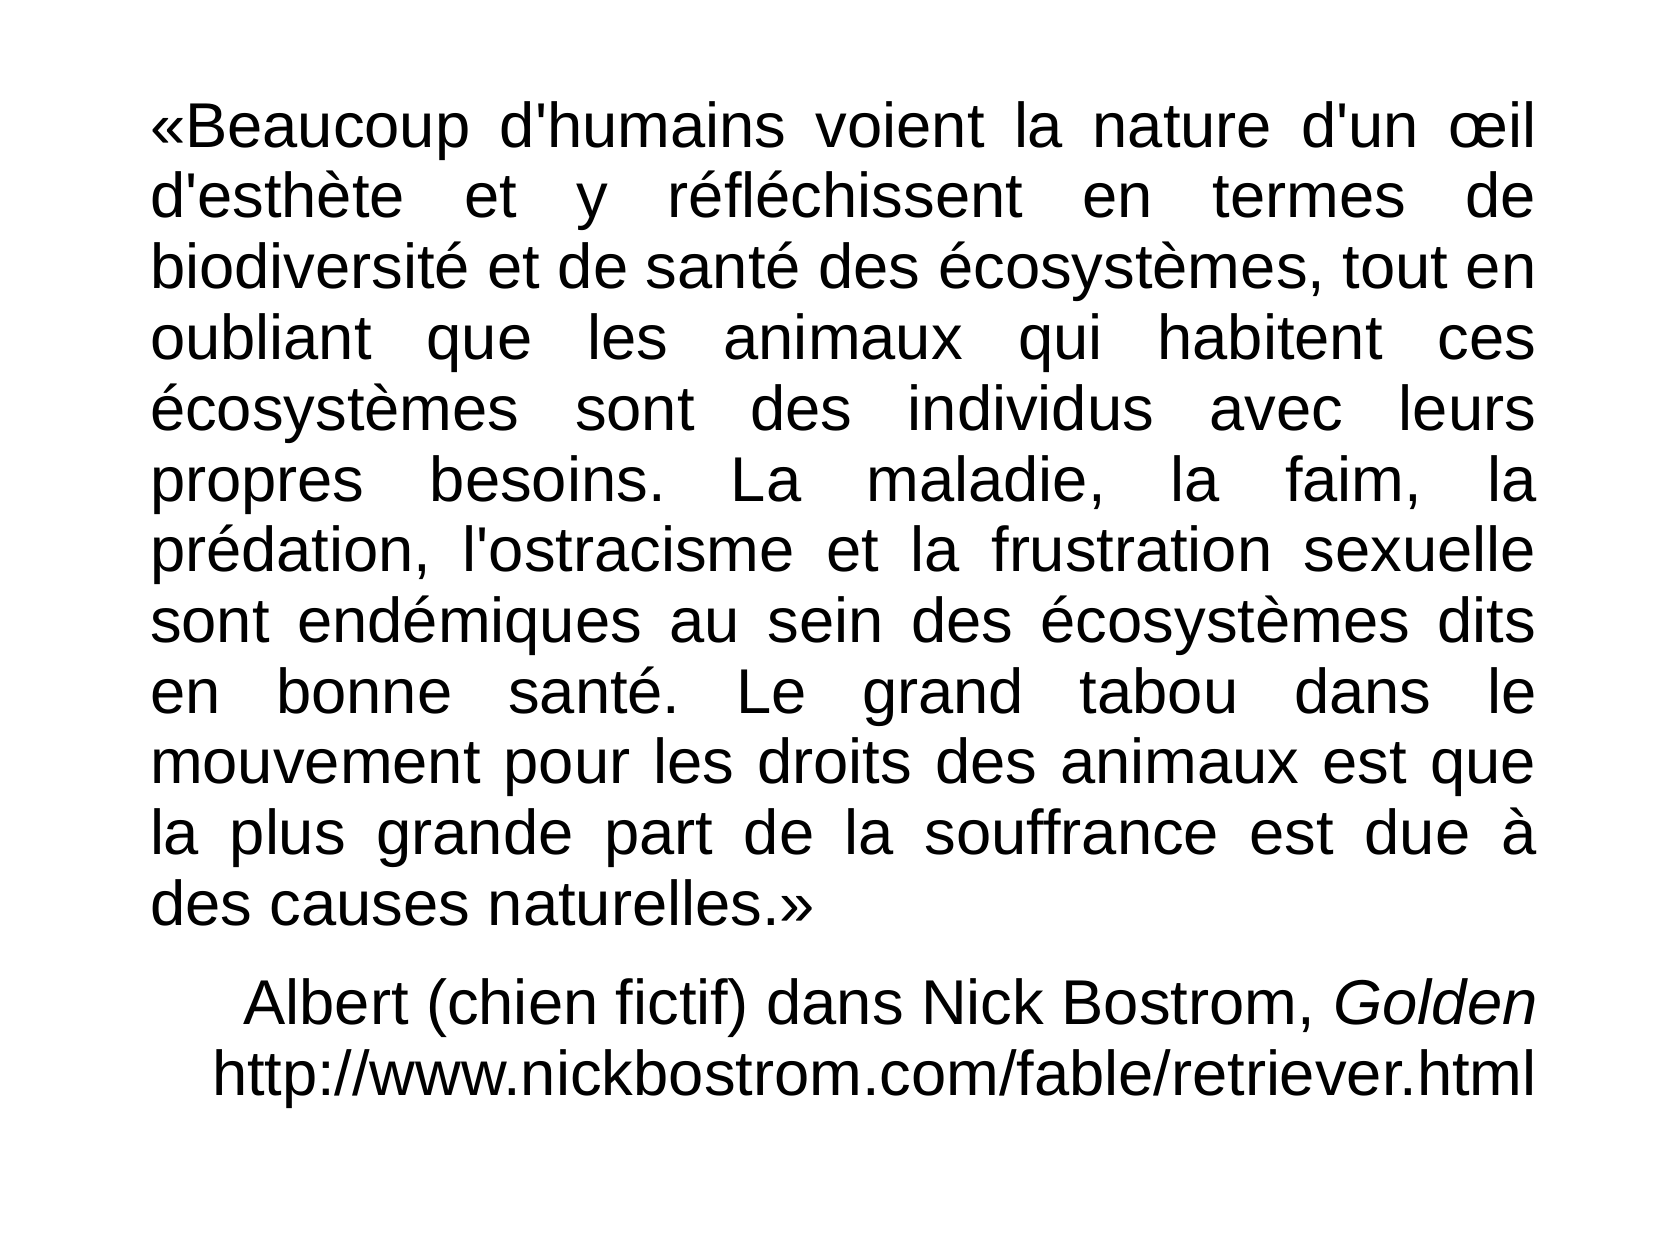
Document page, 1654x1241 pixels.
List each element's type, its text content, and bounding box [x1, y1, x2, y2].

list «Beaucoup d'humains voient la nature d'un œil d'esthète et y réfléchissent en termes de biodiversité et de santé des écosystèmes, tout en oubliant que les animaux qui habitent ces écosystèmes sont des individus avec leurs propres besoins. La maladie, la faim, la prédation, l'ostracisme et la frustration sexuelle sont endémiques au sein des écosystèmes dits en bonne santé. Le grand tabou dans le mouvement pour les droits des animaux est que la plus grande part de la souffrance est due à des causes naturelles.» Albert (chien fictif) dans Nick Bostrom, Golden http://www.nickbostrom.com/fable/retriever.html [82, 90, 1538, 1126]
